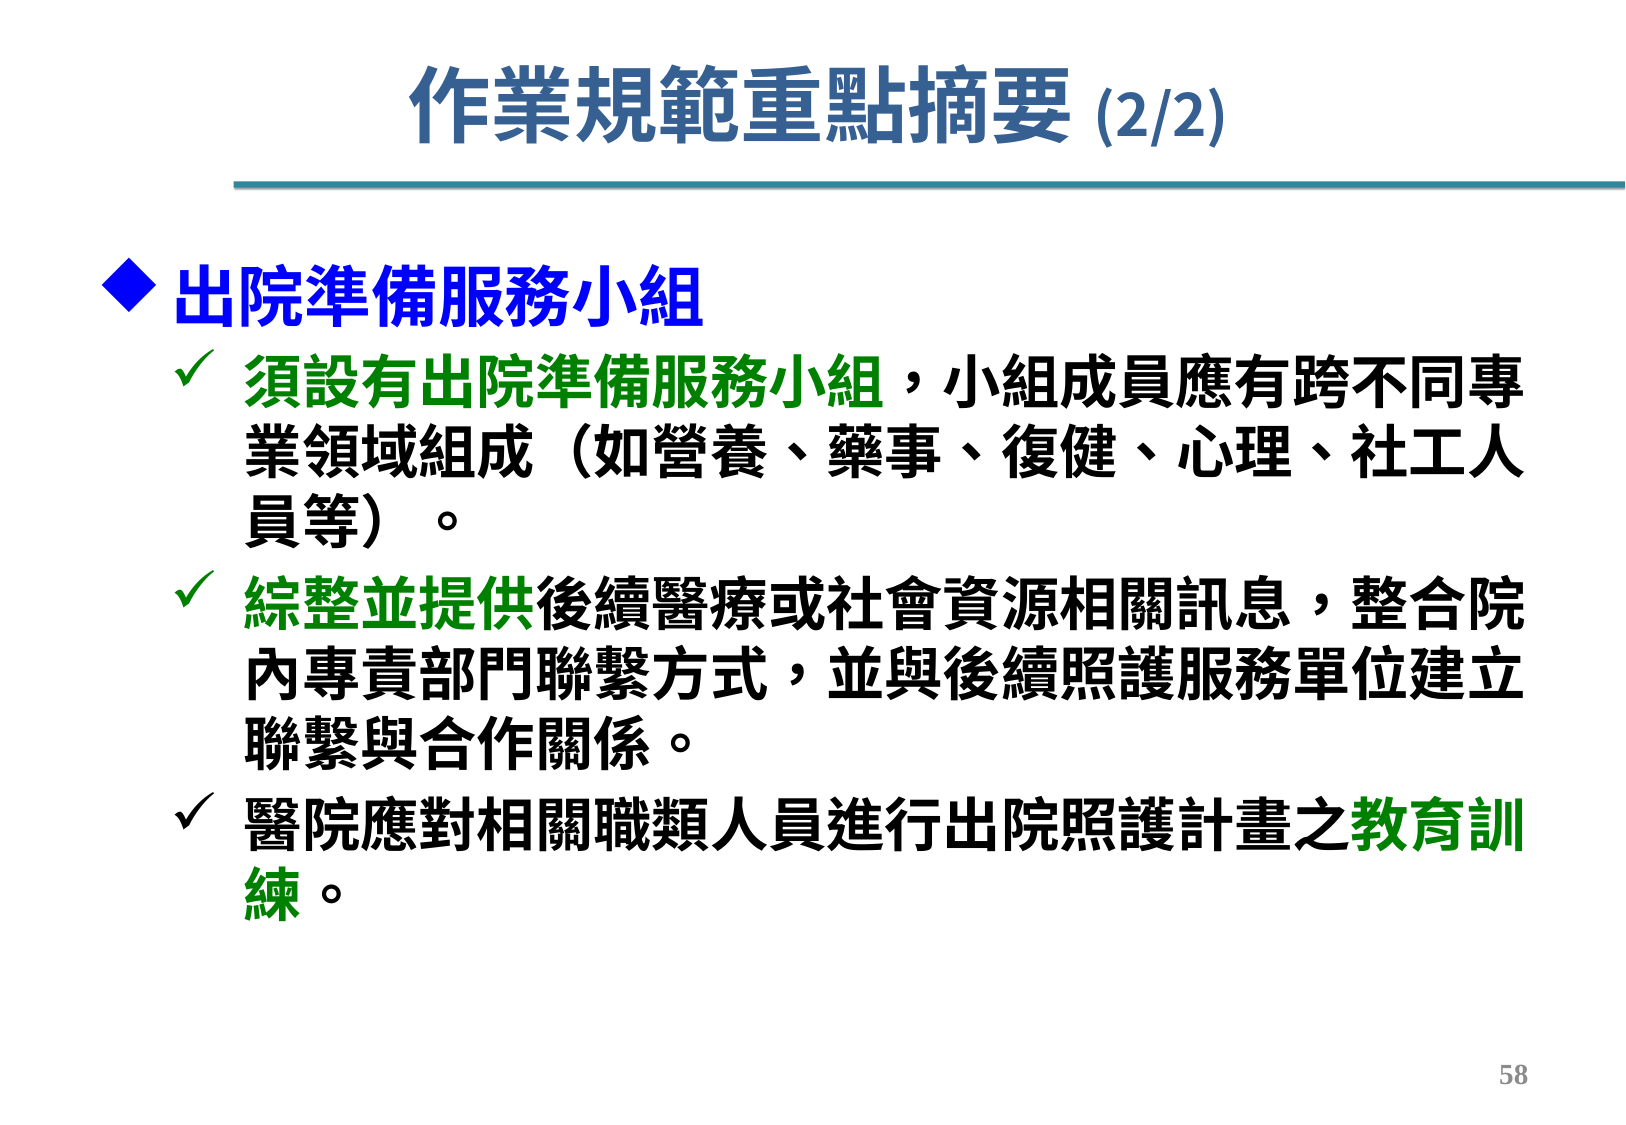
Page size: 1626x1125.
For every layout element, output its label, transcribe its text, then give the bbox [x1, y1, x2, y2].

list 出院準備服務小組 須設有出院準備服務小組，小組成員應有跨不同專業領域組成（如營養、藥事、復健、心理、社工人員等）。 綜整並提供後續醫療或社會資源相關訊息，整合院內專責部門聯繫方式，並與後續照護服務單位建立聯繫與合作關係。 醫院應對相關職類人員進行出院照護計畫之教育訓練。 [81, 262, 1544, 1005]
slide_number <編號> [1164, 1042, 1544, 1103]
title 作業規範重點摘要(2/2) [80, 27, 1557, 179]
